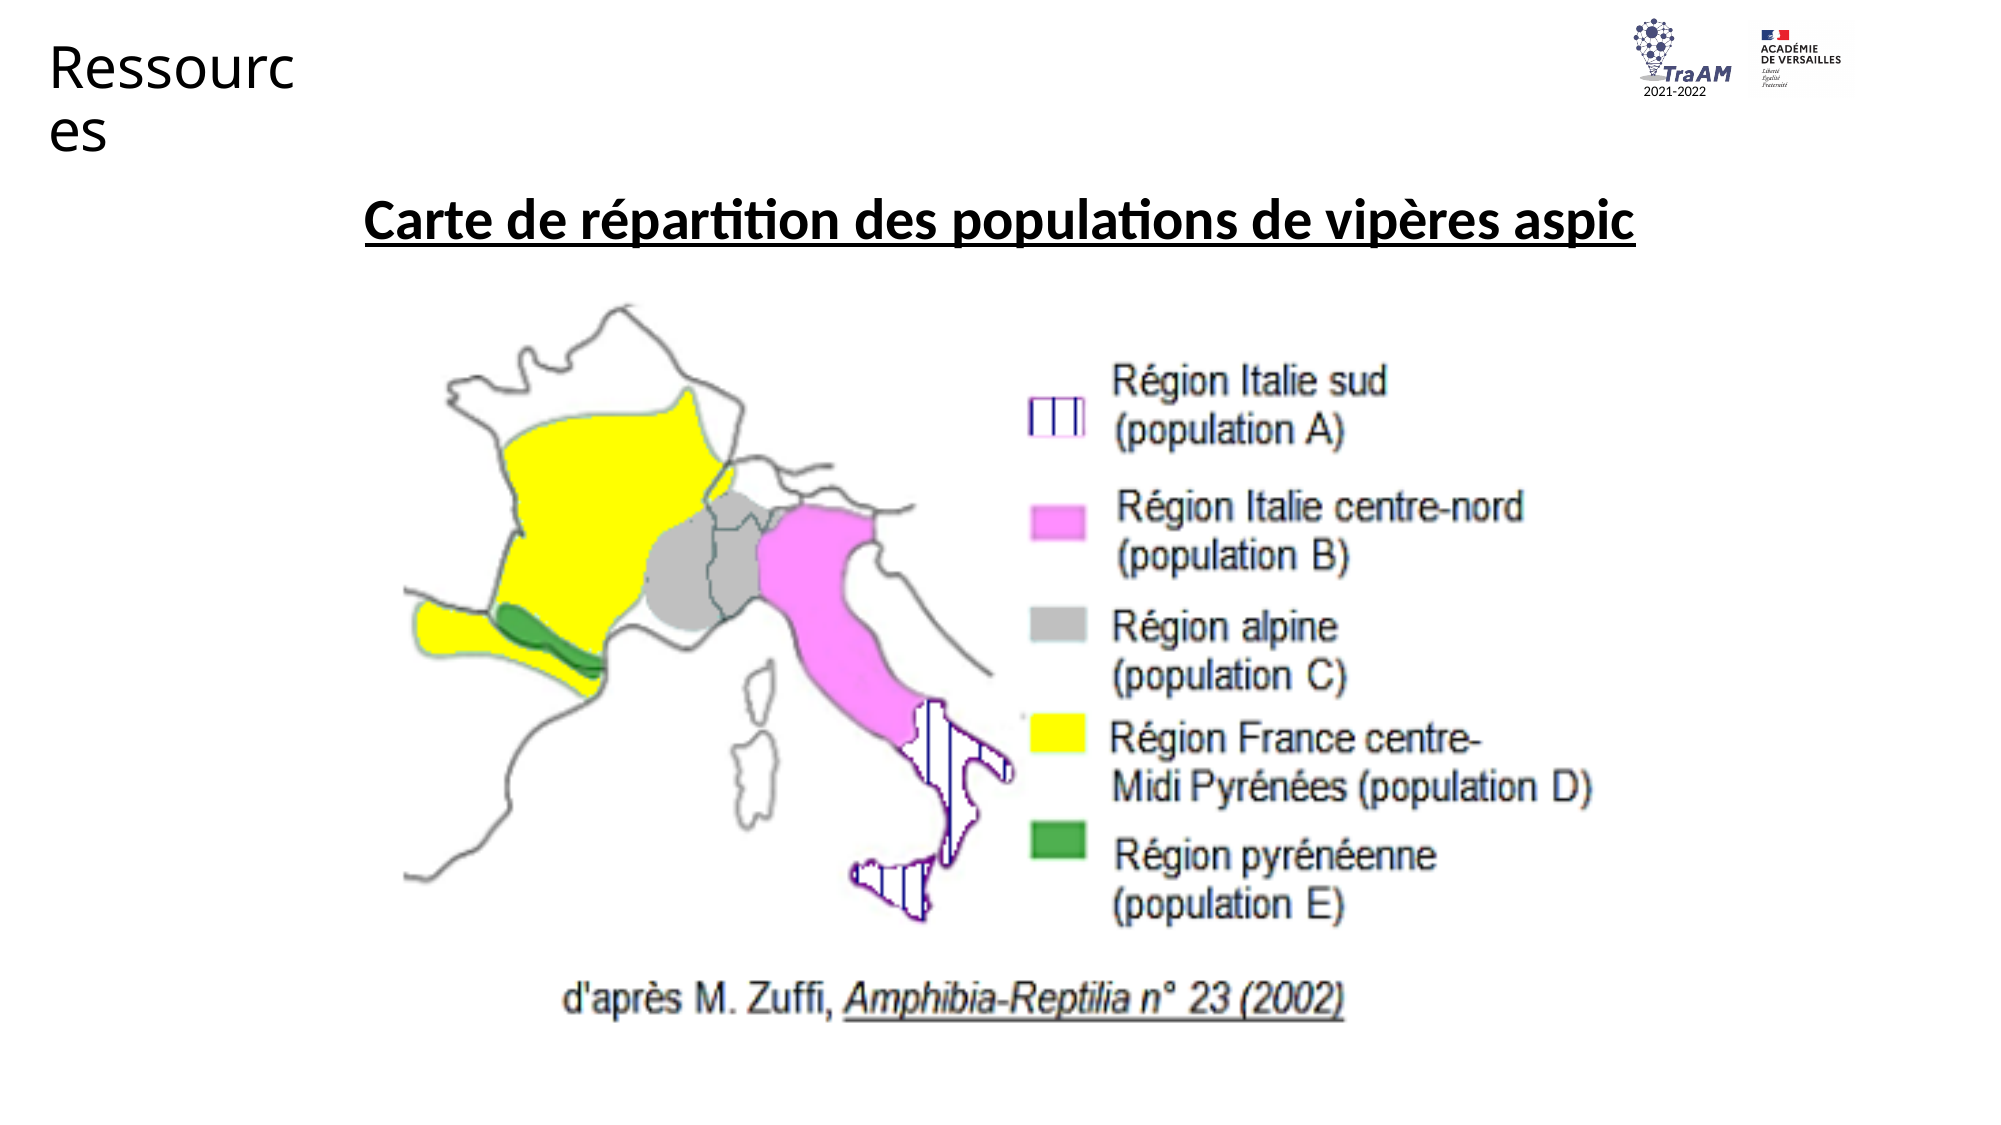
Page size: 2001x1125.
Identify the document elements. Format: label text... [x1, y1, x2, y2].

picture [380, 297, 1620, 1072]
title Ressources [33, 30, 342, 125]
list Carte de répartition des populations de vipères aspic [192, 181, 1807, 277]
